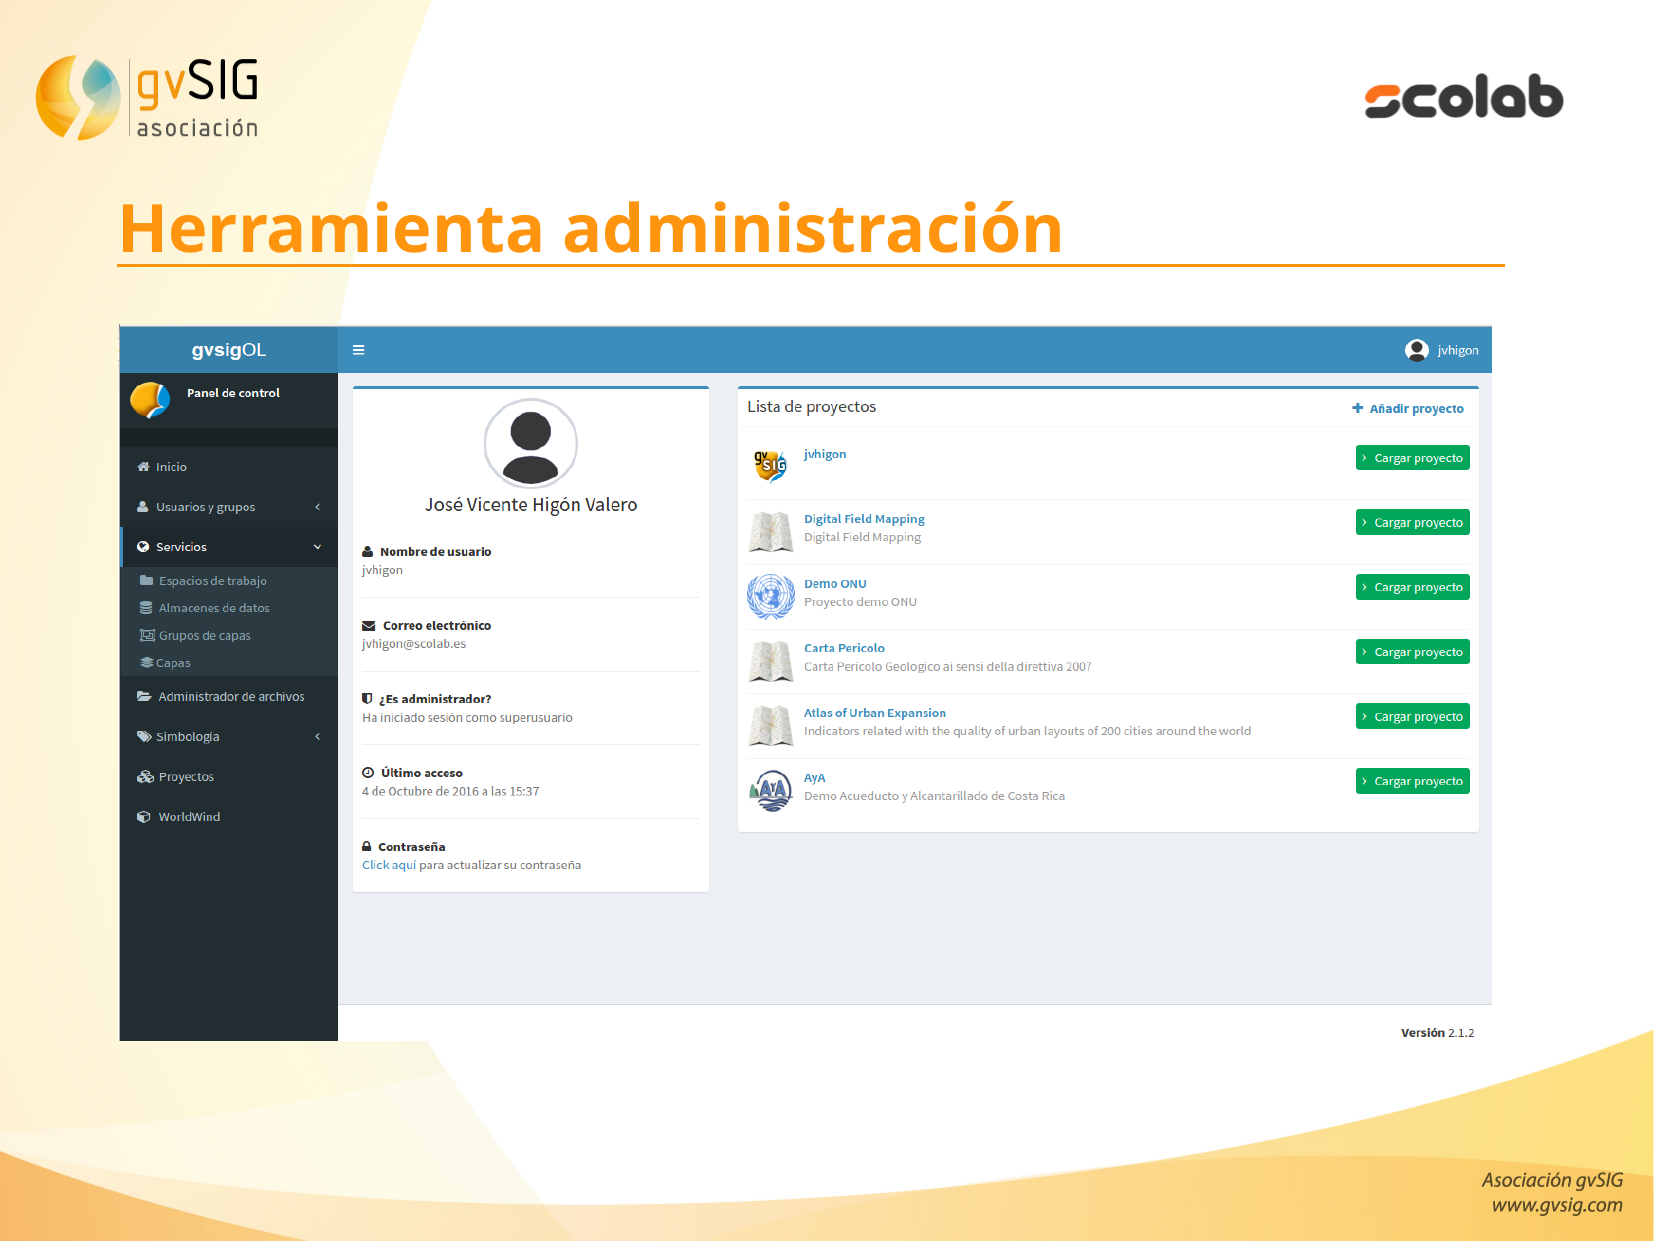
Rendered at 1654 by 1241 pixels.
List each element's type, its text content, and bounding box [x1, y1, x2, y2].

picture [0, 0, 1654, 1241]
title Herramienta administración [117, 177, 1606, 276]
